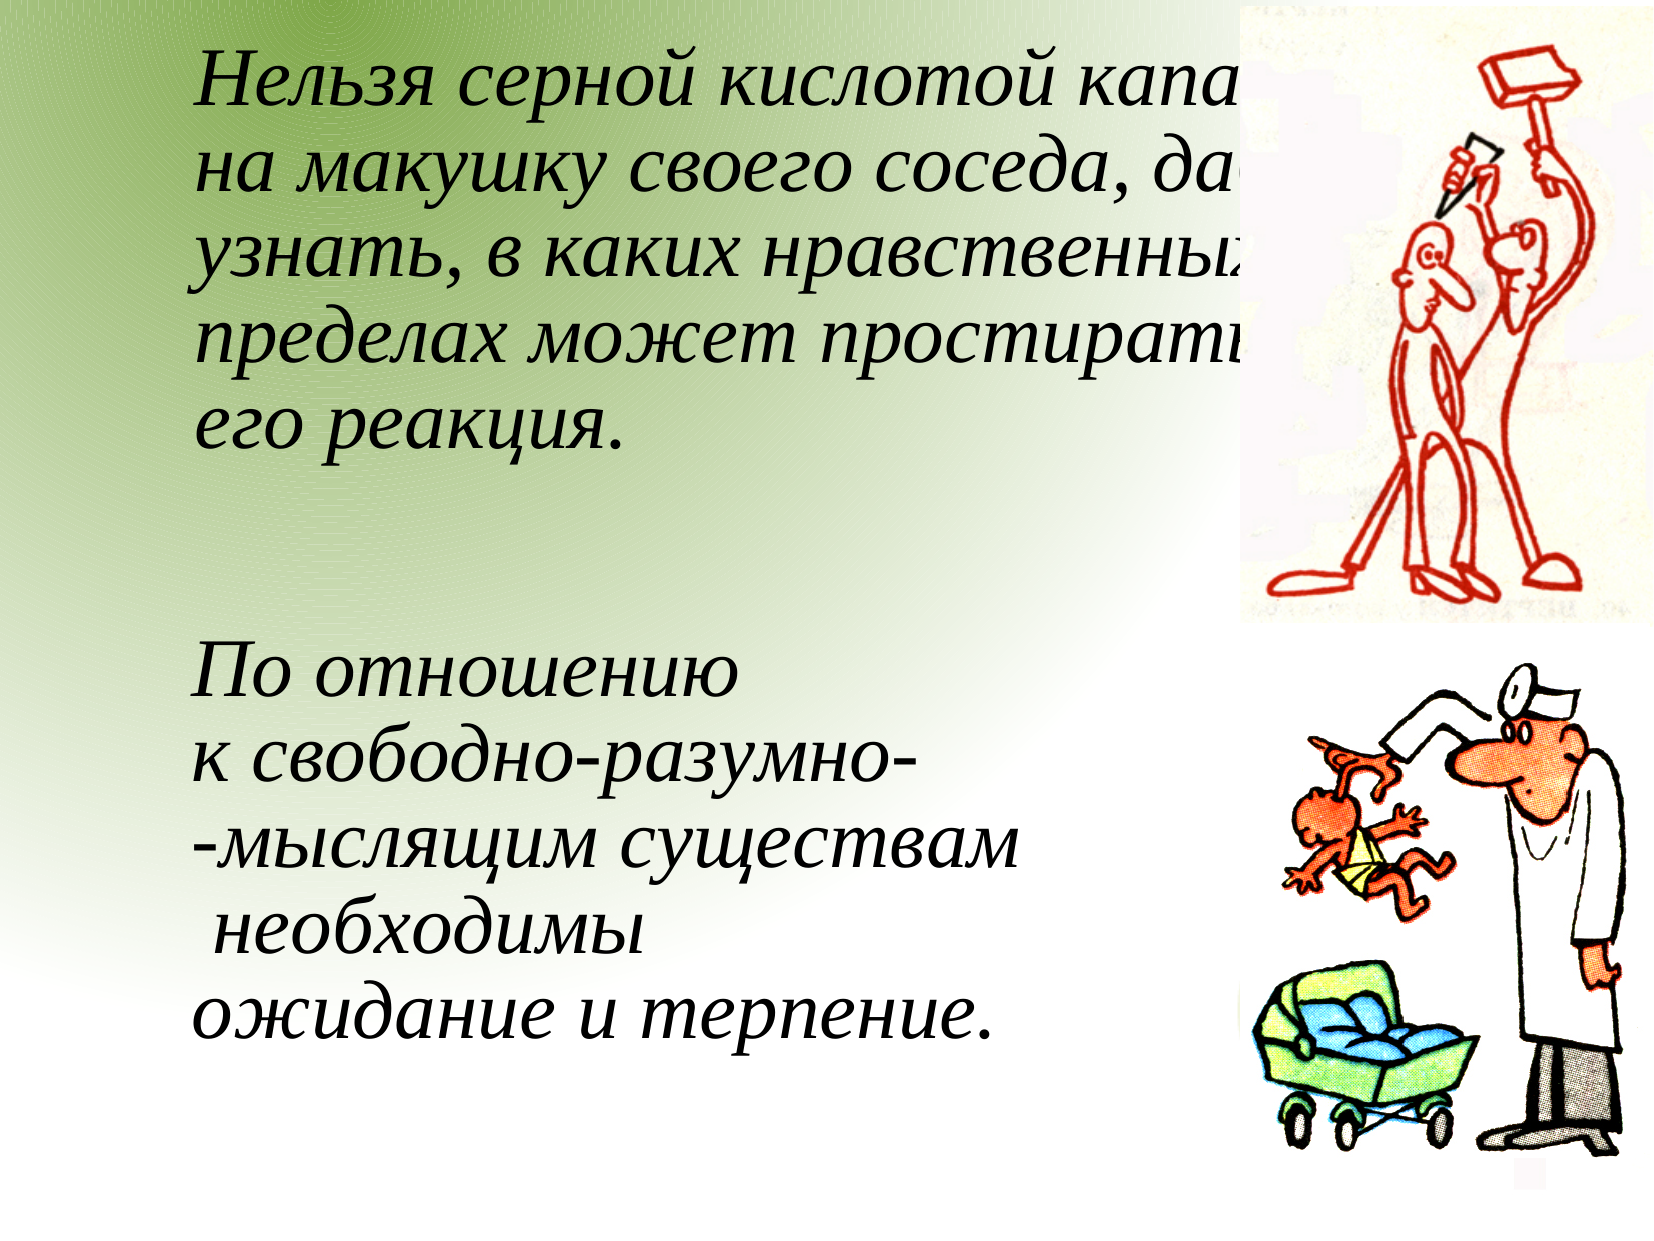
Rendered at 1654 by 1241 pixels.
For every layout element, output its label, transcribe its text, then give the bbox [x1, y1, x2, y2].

text_box По отношению к свободно-разумно- -мыслящим существам необходимы ожидание и терпение. [177, 620, 1123, 1071]
picture [1224, 6, 1654, 1211]
text_box Нельзя серной кислотой капать на макушку своего соседа, дабы узнать, в каких нравственных пределах может простираться его реакция. [179, 29, 1240, 474]
